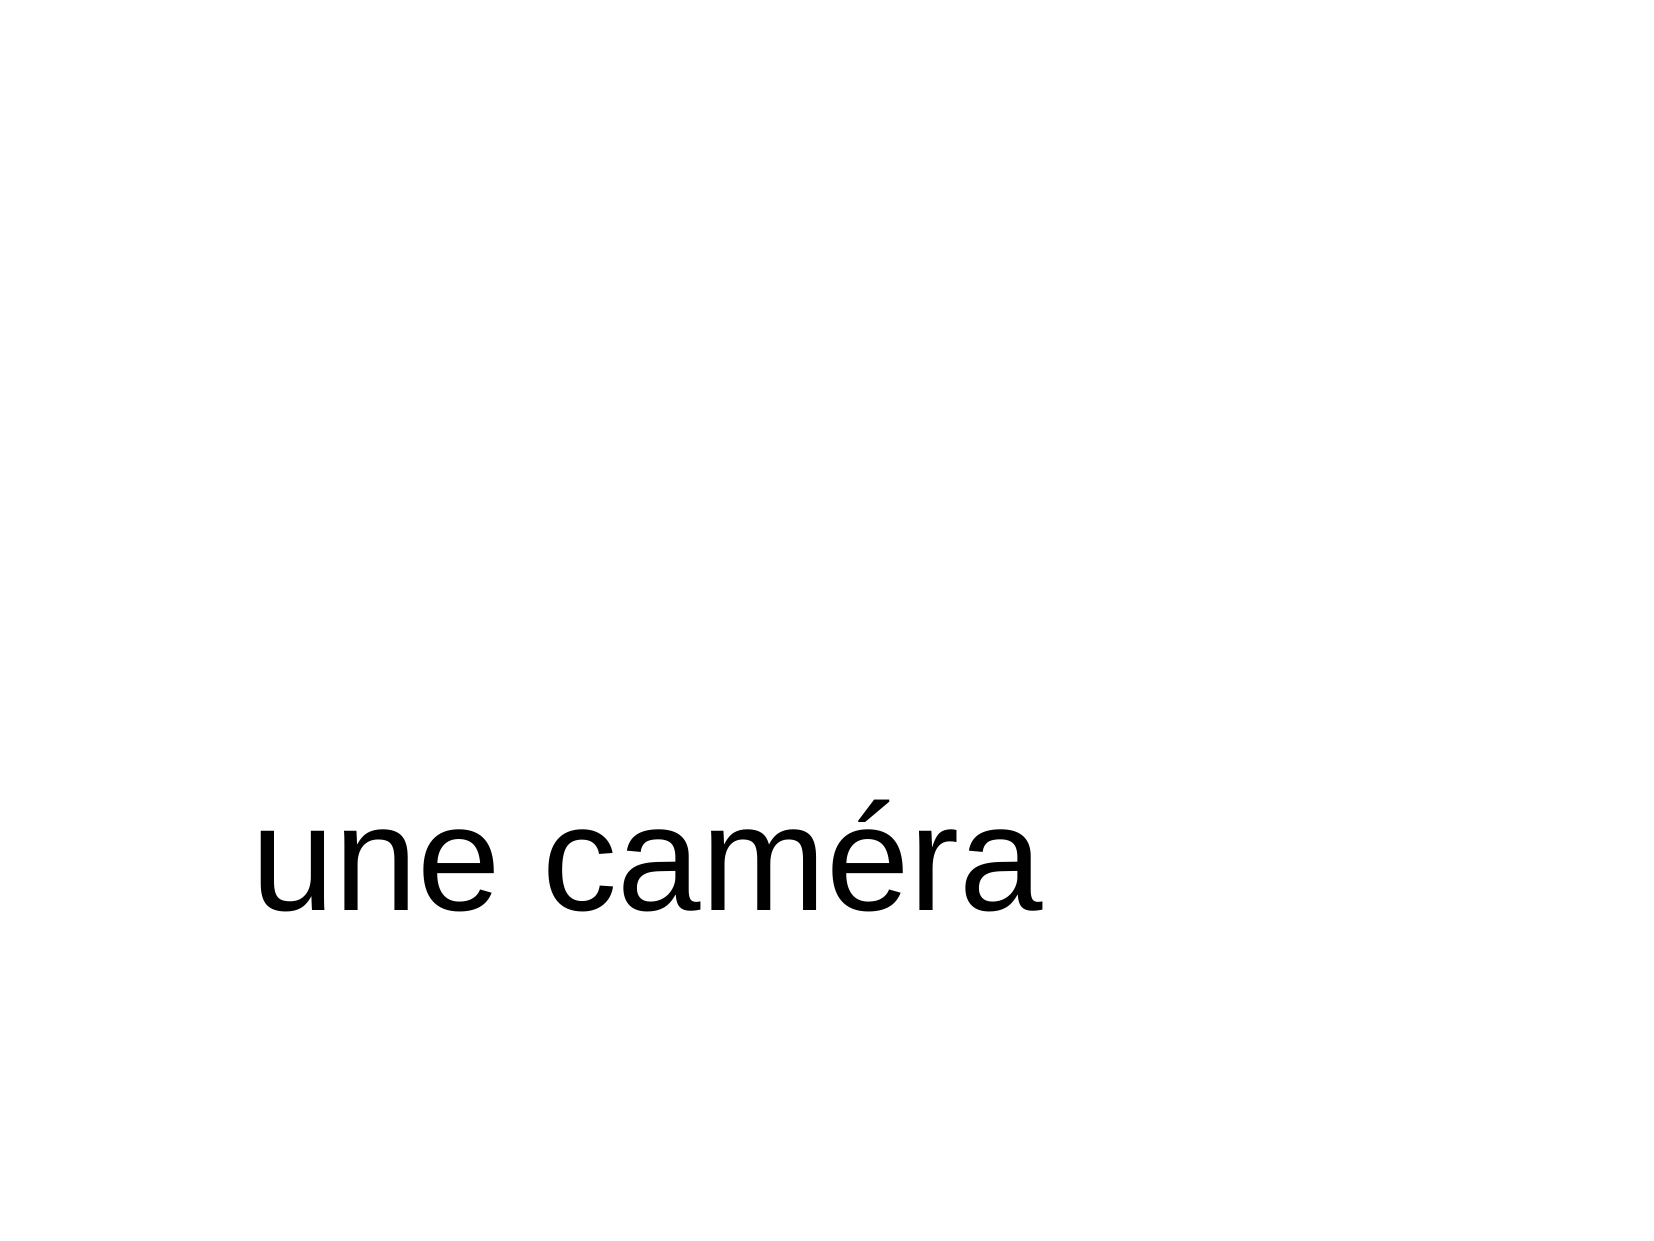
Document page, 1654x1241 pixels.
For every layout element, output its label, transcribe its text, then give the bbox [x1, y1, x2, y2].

text_box une caméra [236, 767, 1211, 951]
